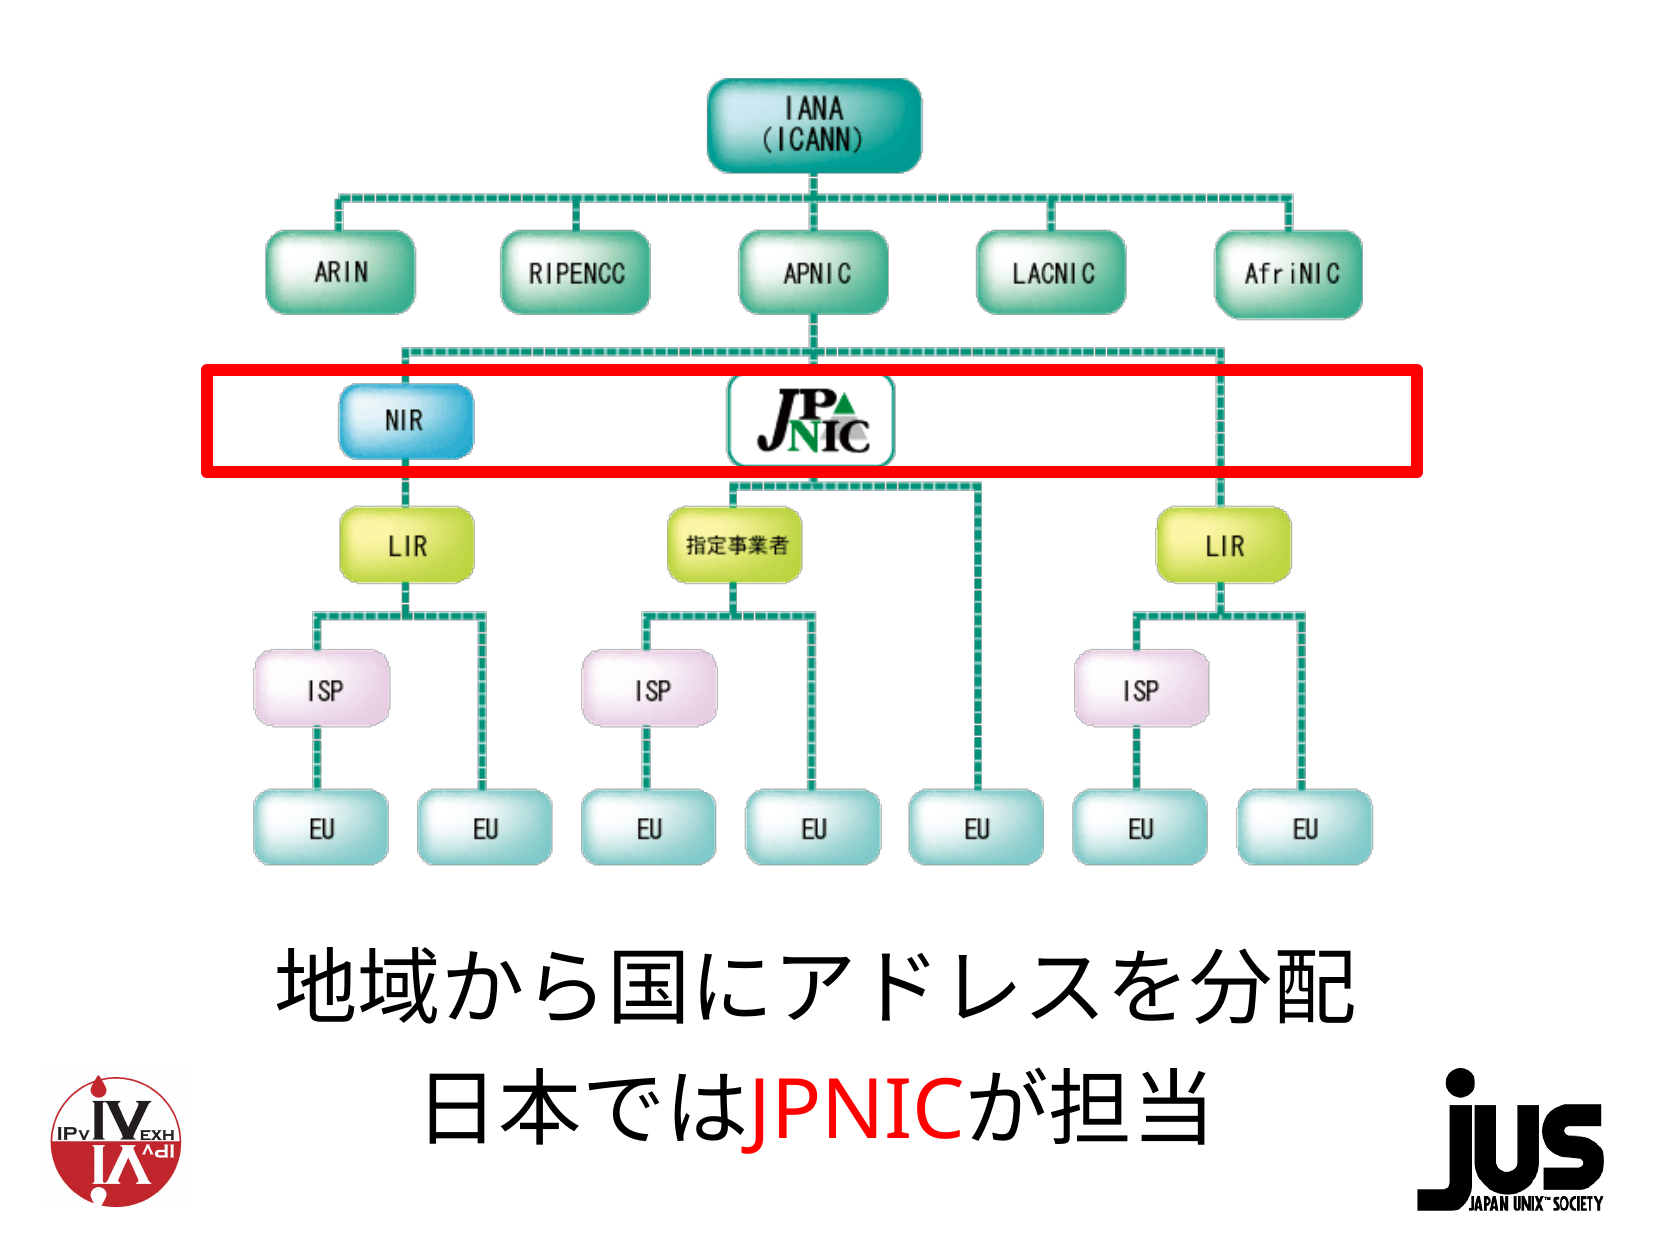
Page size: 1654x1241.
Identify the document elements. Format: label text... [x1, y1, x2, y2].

title 地域から国にアドレスを分配 日本ではJPNICが担当 [71, 938, 1560, 1146]
picture [211, 478, 1418, 886]
picture [211, 58, 1418, 364]
picture [1417, 1068, 1604, 1211]
picture [213, 376, 1411, 466]
picture [41, 1068, 190, 1210]
